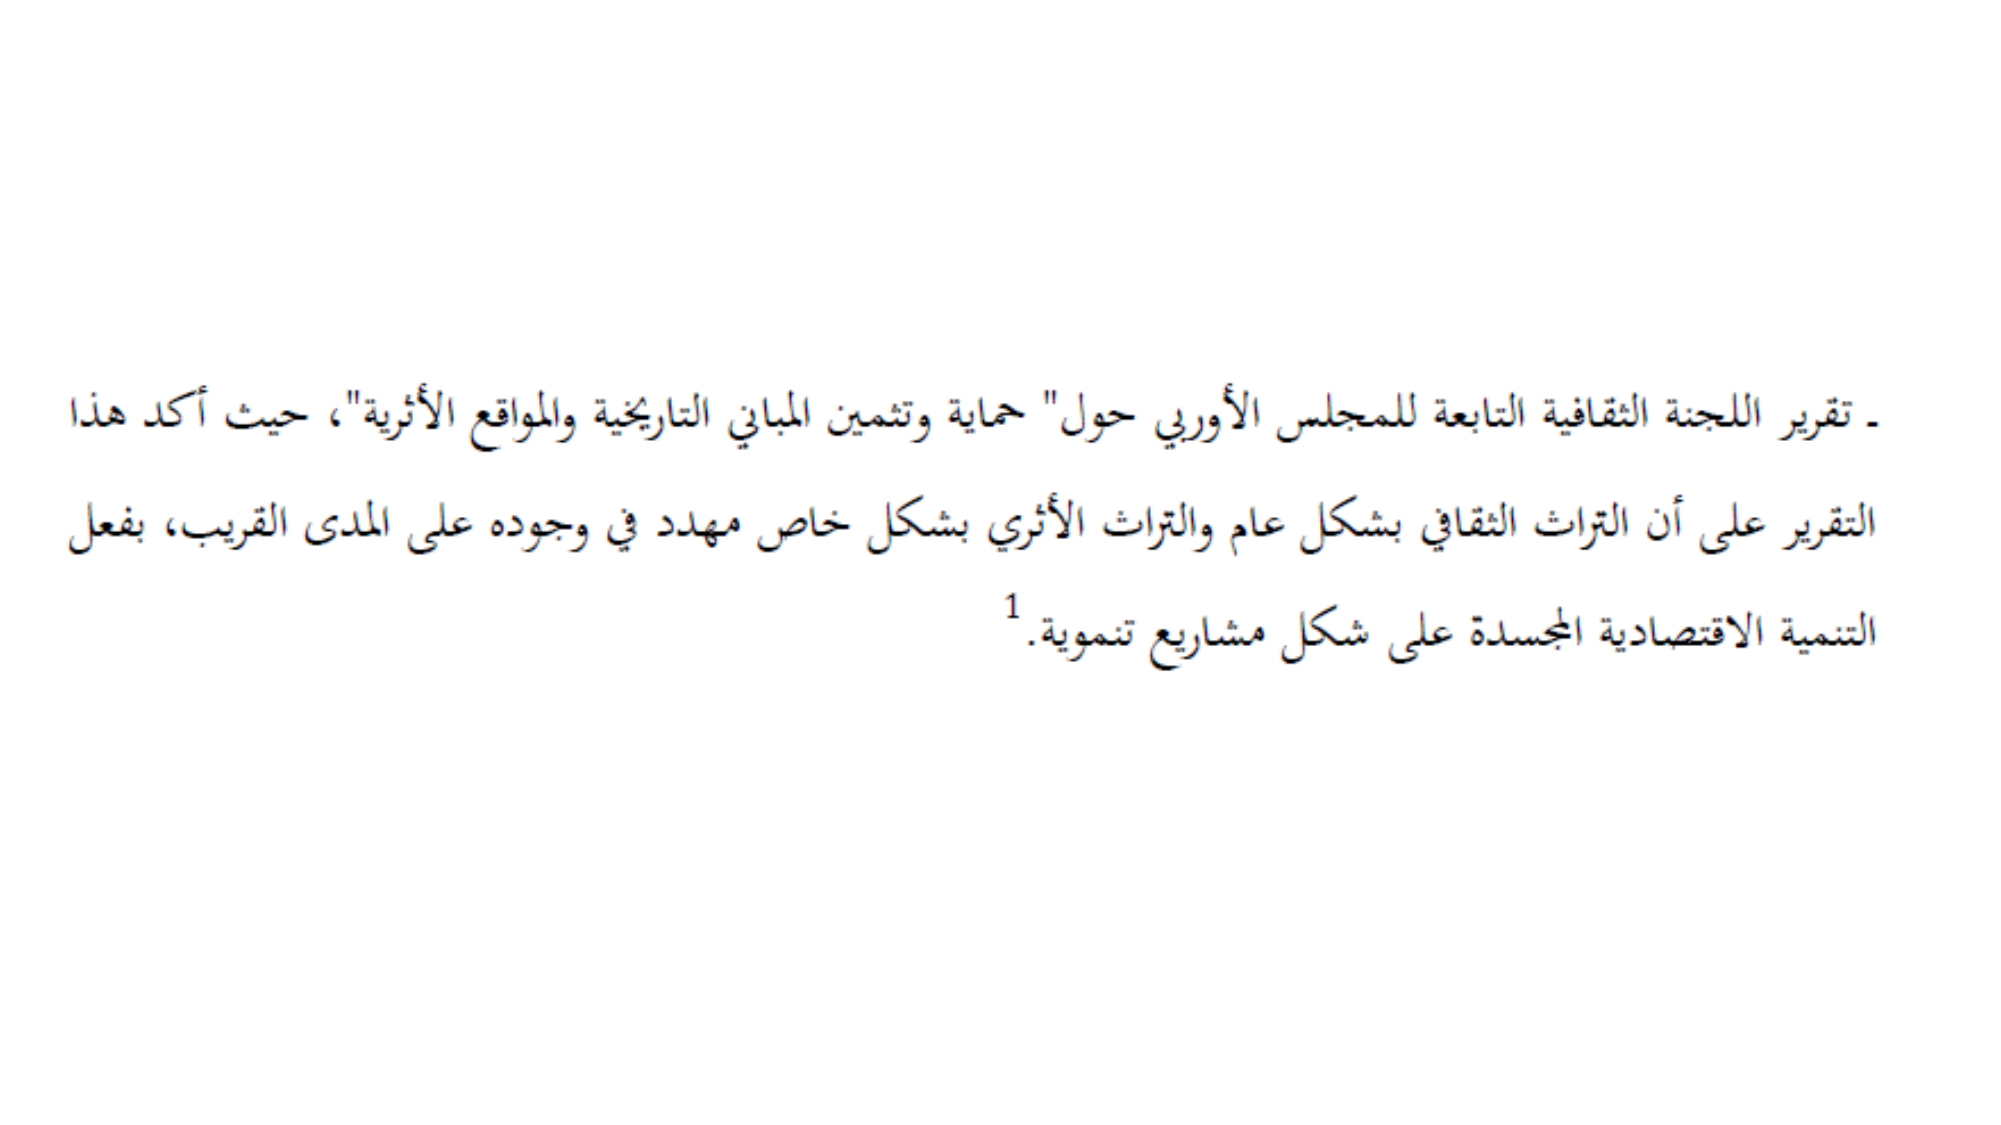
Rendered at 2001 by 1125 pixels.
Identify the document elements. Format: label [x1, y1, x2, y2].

picture [43, 352, 1896, 700]
